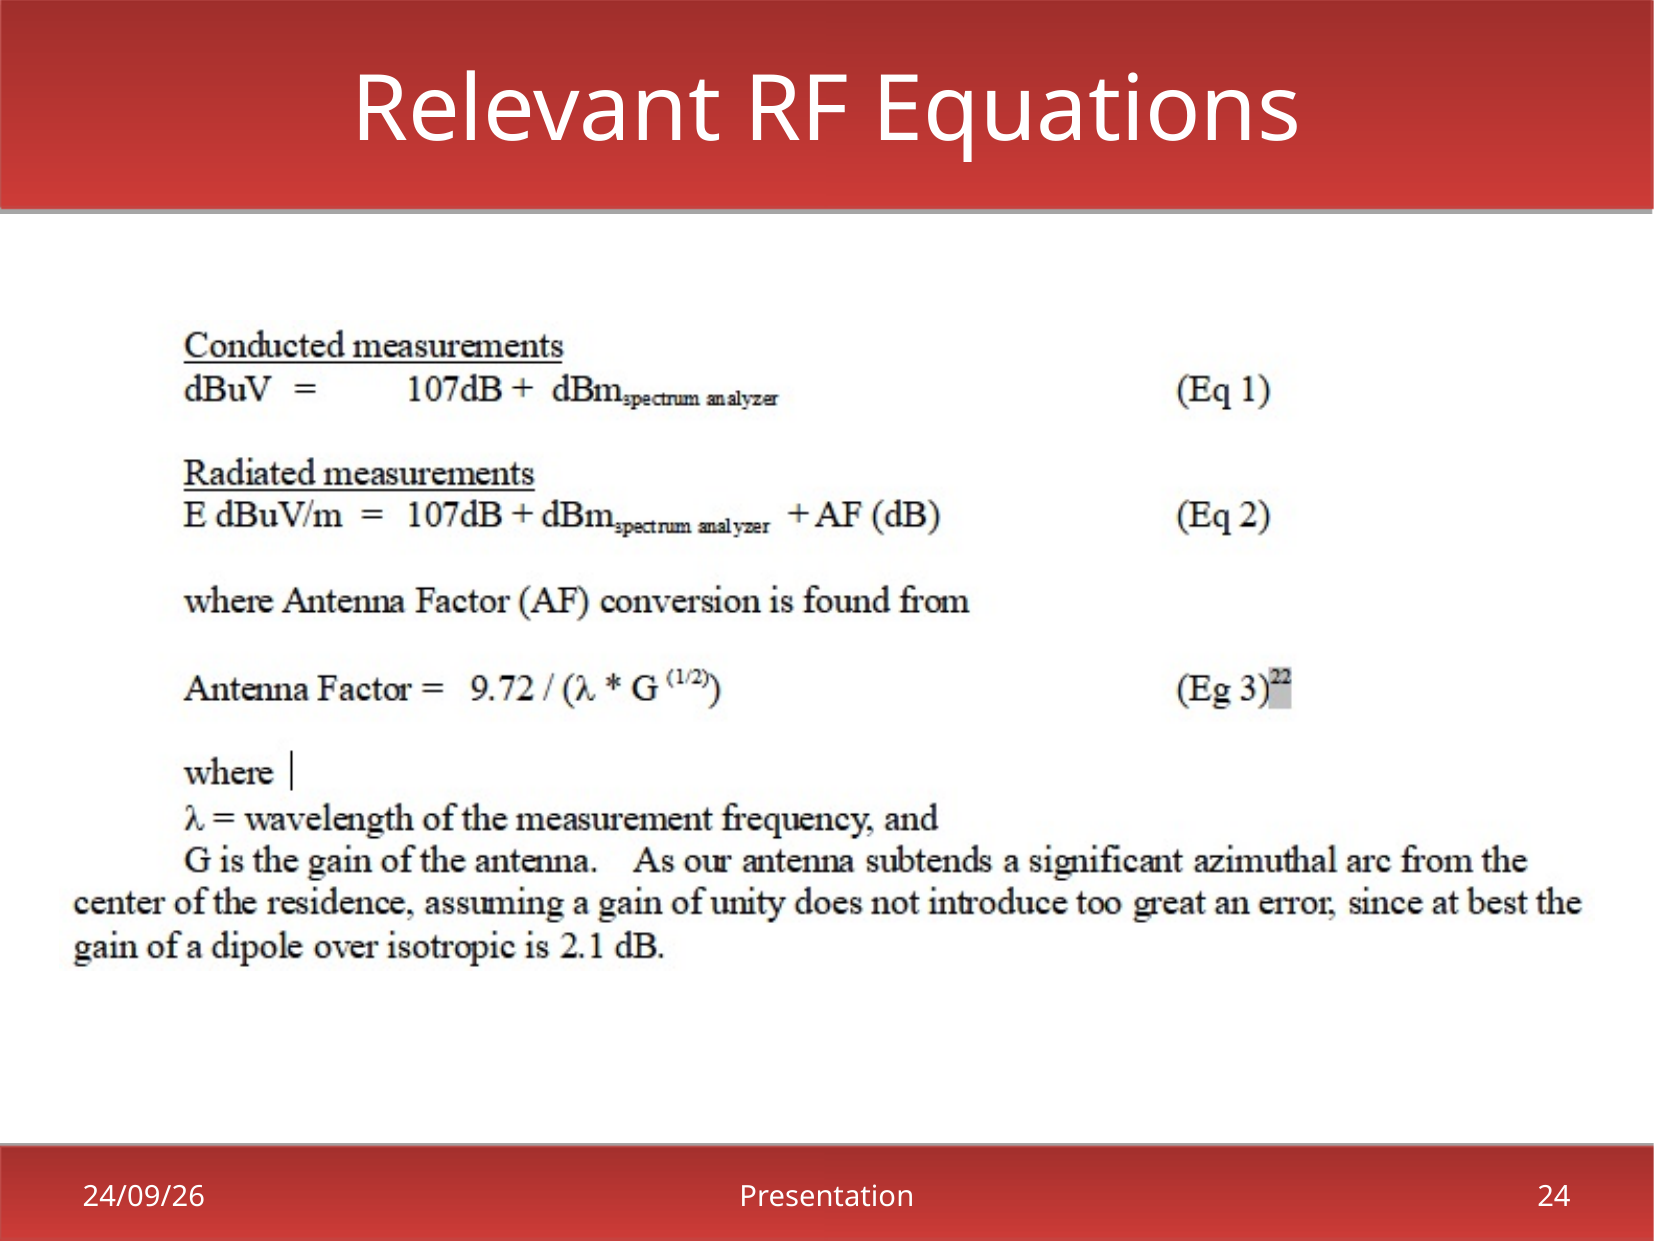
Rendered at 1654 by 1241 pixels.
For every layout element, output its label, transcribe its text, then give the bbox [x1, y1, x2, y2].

picture [0, 1143, 1654, 1241]
title Relevant RF Equations [59, 31, 1595, 178]
picture [59, 320, 1595, 971]
picture [0, 0, 1654, 214]
